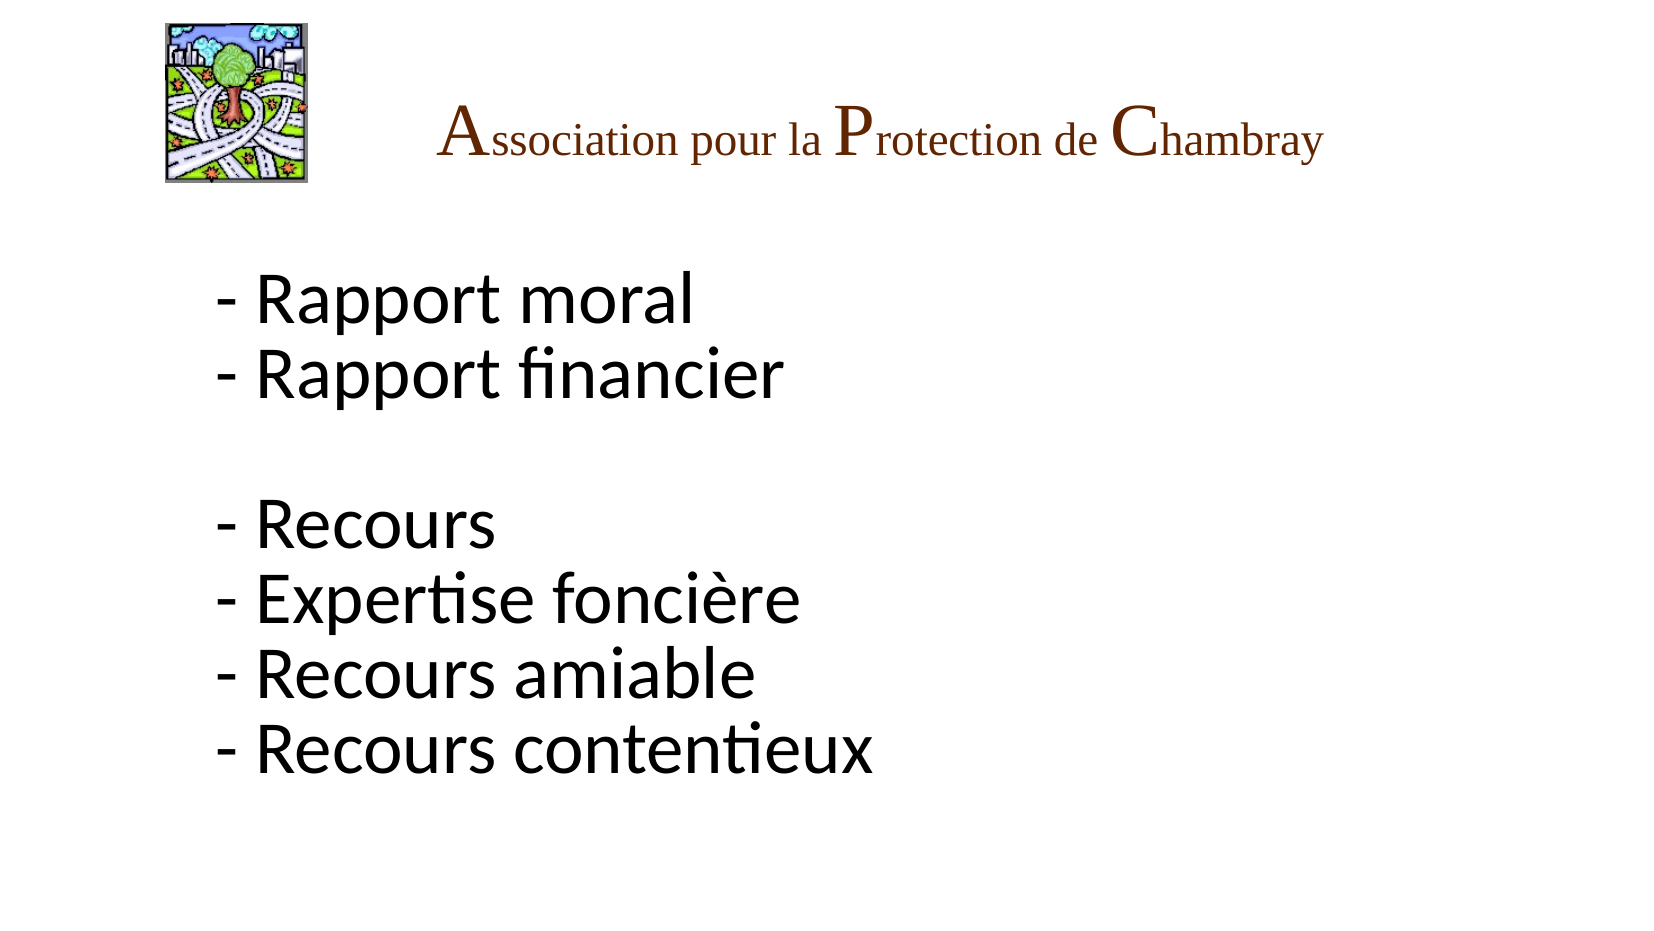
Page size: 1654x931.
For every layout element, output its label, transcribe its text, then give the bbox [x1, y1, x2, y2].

text_box - Rapport moral - Rapport financier - Recours - Expertise foncière - Recours amiable - Recours contentieux [200, 259, 1453, 801]
picture [165, 23, 308, 183]
text_box Association pour la Protection de Chambray [422, 81, 1446, 180]
